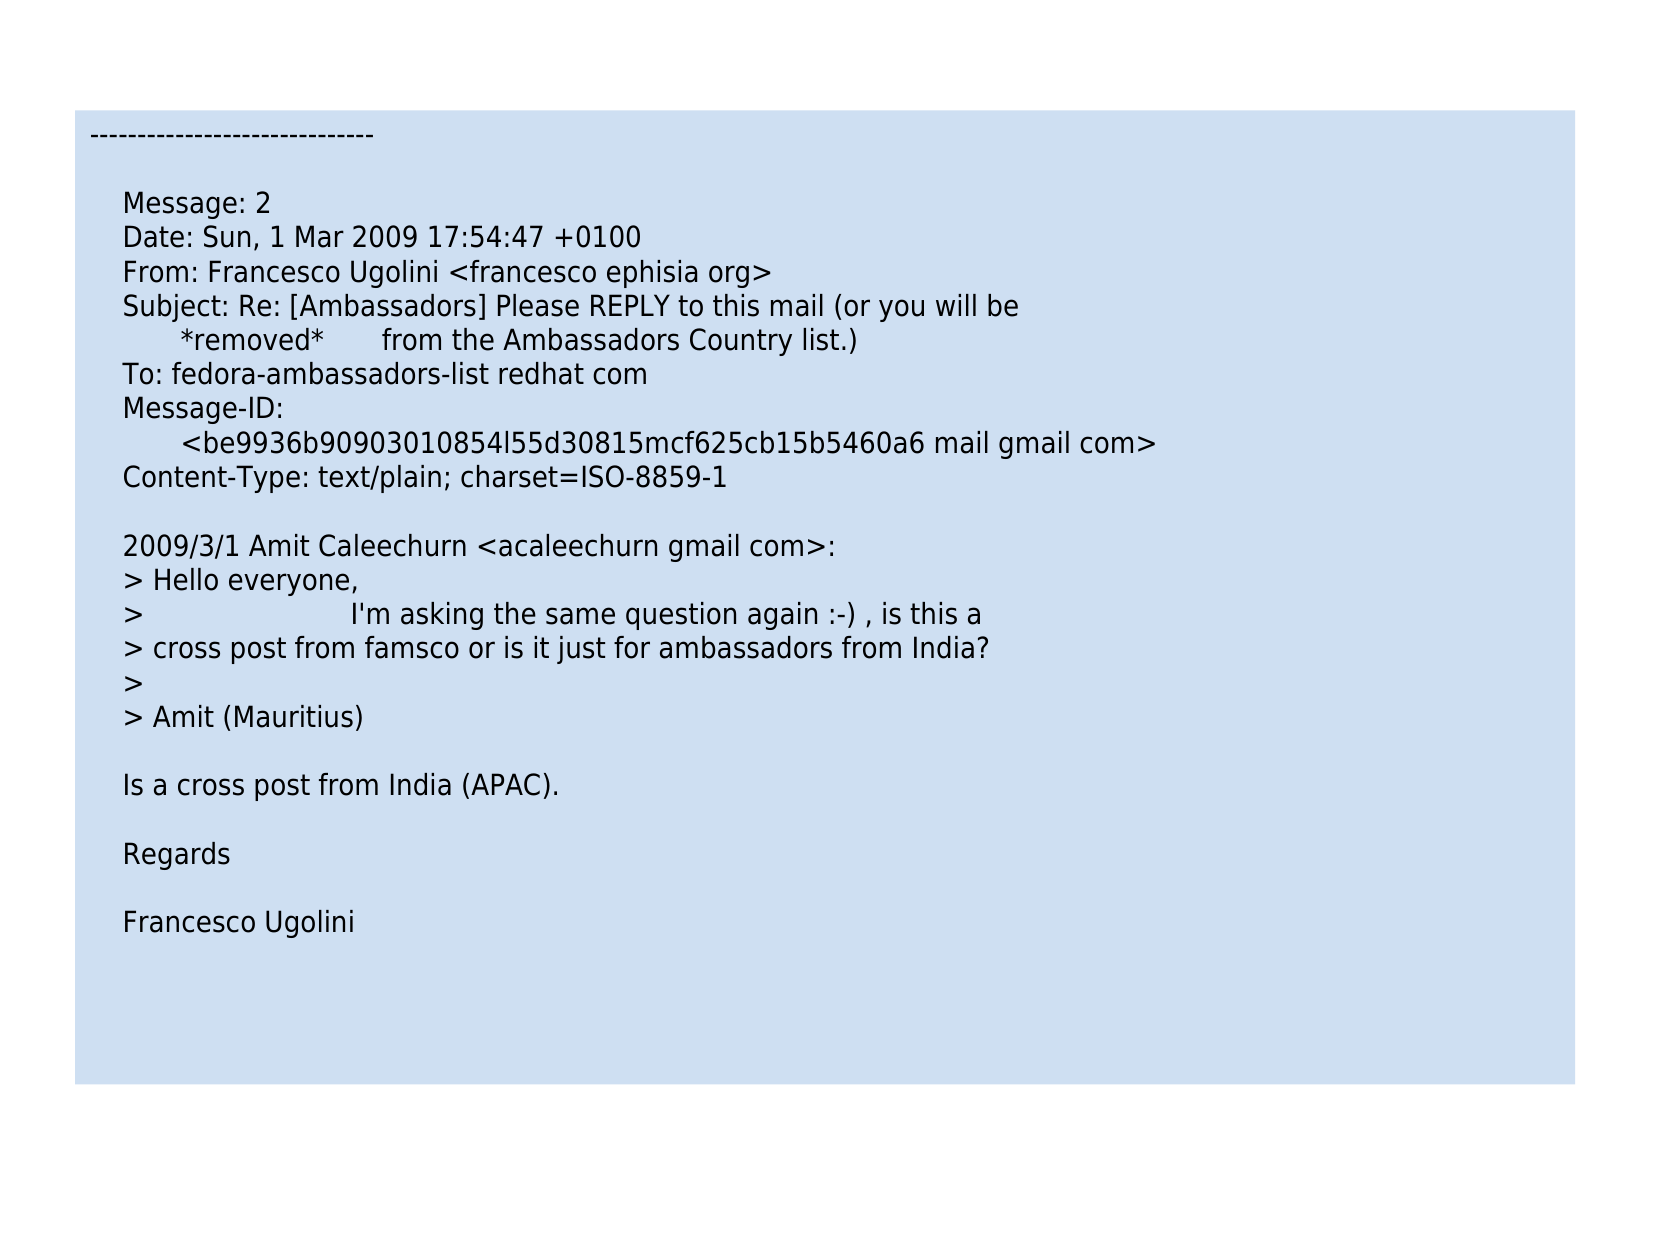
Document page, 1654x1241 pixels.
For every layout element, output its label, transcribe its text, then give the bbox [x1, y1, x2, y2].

text_box ------------------------------ Message: 2 Date: Sun, 1 Mar 2009 17:54:47 +0100 From: Francesco Ugolini <francesco ephisia org> Subject: Re: [Ambassadors] Please REPLY to this mail (or you will be *removed* from the Ambassadors Country list.) To: fedora-ambassadors-list redhat com Message-ID: <be9936b90903010854l55d30815mcf625cb15b5460a6 mail gmail com> Content-Type: text/plain; charset=ISO-8859-1 2009/3/1 Amit Caleechurn <acaleechurn gmail com>: > Hello everyone, > I'm asking the same question again :-) , is this a > cross post from famsco or is it just for ambassadors from India? > > Amit (Mauritius) Is a cross post from India (APAC). Regards Francesco Ugolini [75, 110, 1576, 1085]
